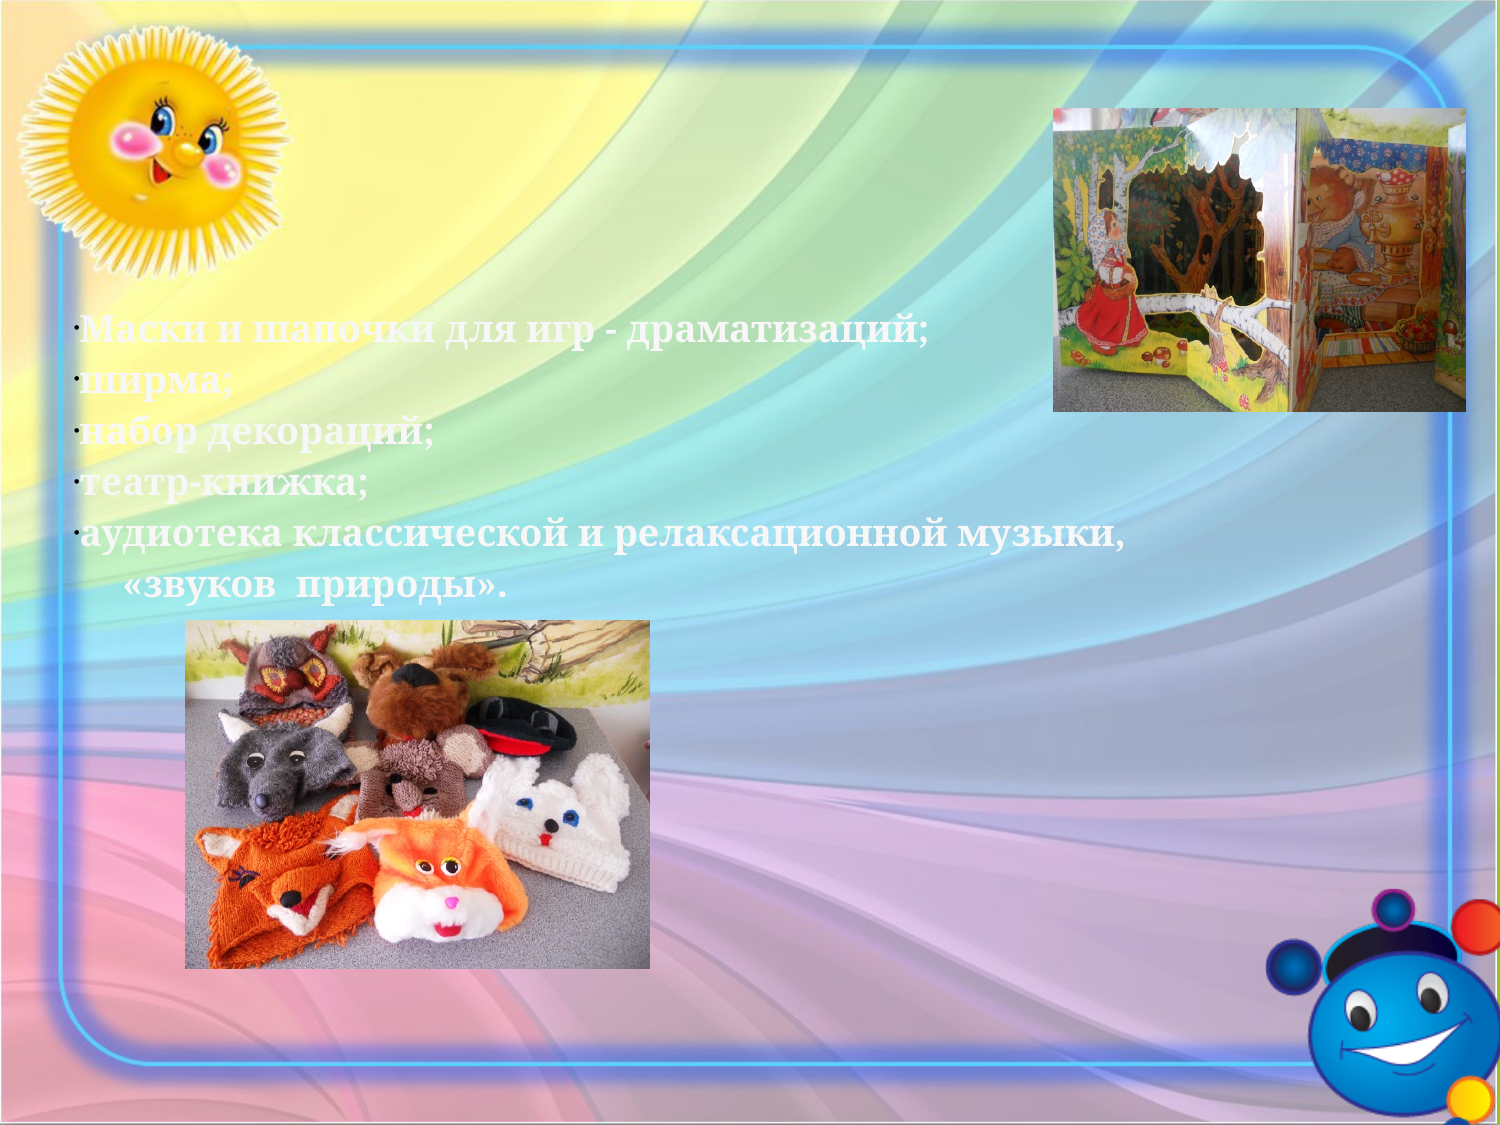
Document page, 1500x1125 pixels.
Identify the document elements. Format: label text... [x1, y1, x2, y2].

picture [0, 0, 1500, 1125]
text_box Маски и шапочки для игр - драматизаций; ширма; набор декораций; театр-книжка; аудиотека классической и релаксационной музыки, «звуков природы». [59, 295, 1500, 562]
